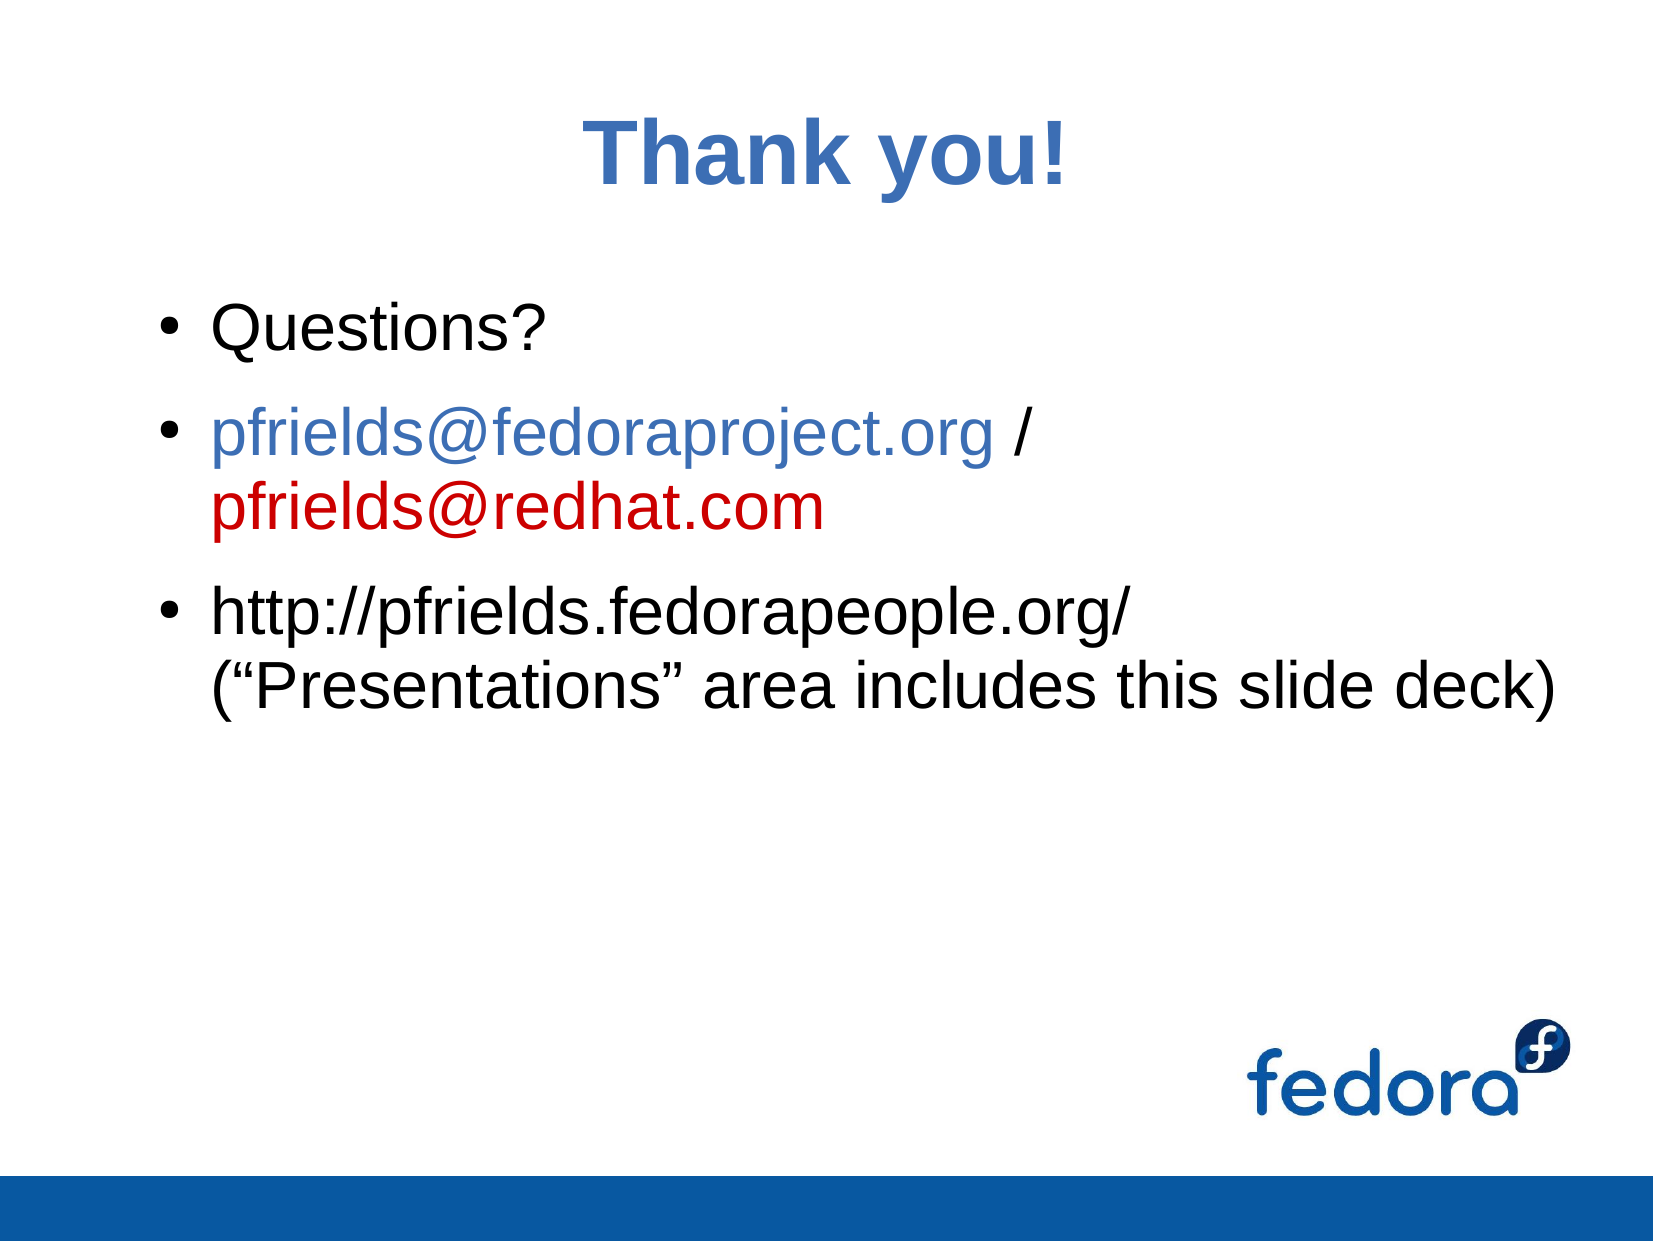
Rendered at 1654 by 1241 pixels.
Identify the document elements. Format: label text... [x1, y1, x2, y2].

picture [1237, 1010, 1576, 1125]
list Questions? pfrields@fedoraproject.org / pfrields@redhat.com http://pfrields.fedorapeople.org/ (“Presentations” area includes this slide deck) [82, 290, 1571, 1095]
title Thank you! [82, 56, 1571, 250]
picture [0, 1176, 1653, 1241]
